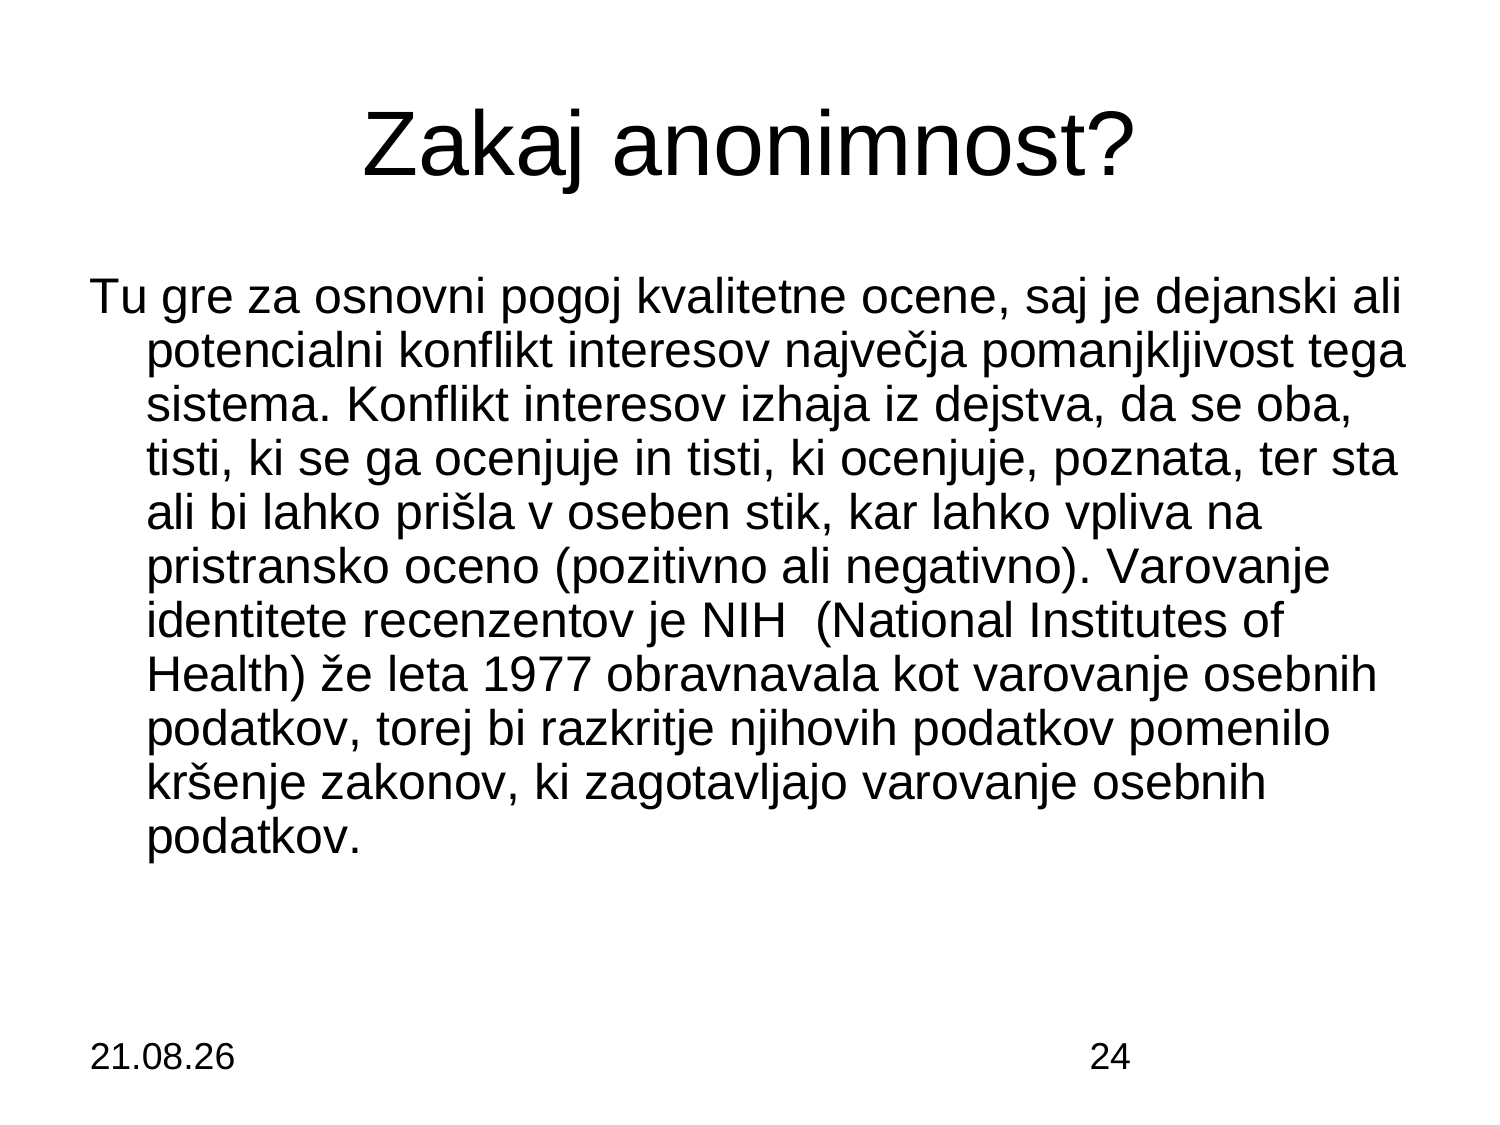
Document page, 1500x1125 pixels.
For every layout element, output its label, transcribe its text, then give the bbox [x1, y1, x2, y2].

list Tu gre za osnovni pogoj kvalitetne ocene, saj je dejanski ali potencialni konflikt interesov največja pomanjkljivost tega sistema. Konflikt interesov izhaja iz dejstva, da se oba, tisti, ki se ga ocenjuje in tisti, ki ocenjuje, poznata, ter sta ali bi lahko prišla v oseben stik, kar lahko vpliva na pristransko oceno (pozitivno ali negativno). Varovanje identitete recenzentov je NIH (National Institutes of Health) že leta 1977 obravnavala kot varovanje osebnih podatkov, torej bi razkritje njihovih podatkov pomenilo kršenje zakonov, ki zagotavljajo varovanje osebnih podatkov. [75, 262, 1426, 1006]
title Zakaj anonimnost? [75, 45, 1426, 233]
